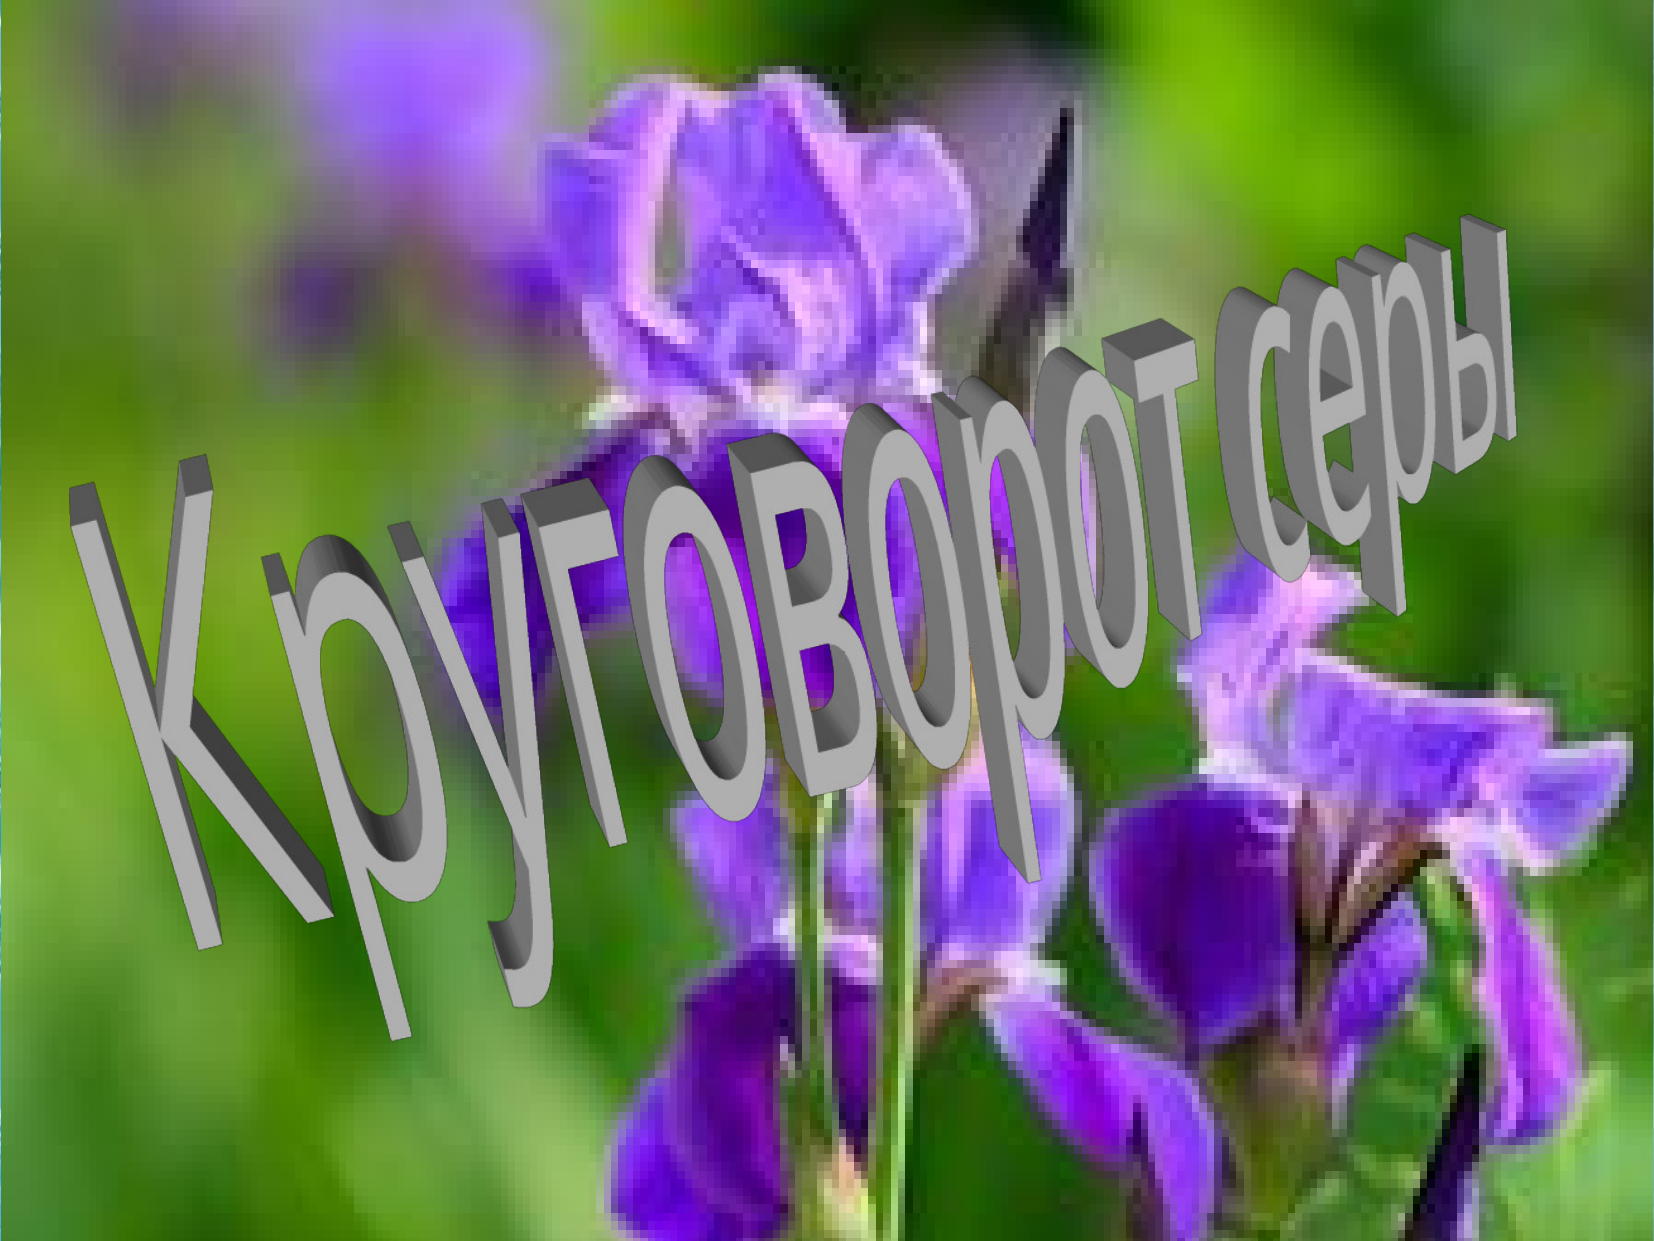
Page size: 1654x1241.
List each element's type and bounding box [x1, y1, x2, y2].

chart [815, 731, 819, 747]
chart [123, 609, 129, 625]
chart [151, 702, 158, 723]
chart [1106, 632, 1111, 642]
chart [290, 592, 297, 610]
chart [1262, 305, 1272, 313]
chart [1397, 297, 1406, 302]
chart [321, 569, 348, 579]
chart [116, 583, 122, 598]
chart [1400, 458, 1409, 473]
chart [173, 775, 180, 798]
chart [919, 705, 925, 714]
chart [345, 777, 351, 795]
chart [1457, 331, 1475, 341]
chart [182, 805, 186, 815]
chart [1016, 670, 1023, 686]
chart [797, 601, 812, 605]
chart [259, 817, 267, 827]
chart [238, 782, 243, 790]
chart [1463, 432, 1471, 440]
chart [412, 555, 422, 559]
chart [136, 649, 140, 660]
chart [663, 483, 676, 490]
chart [838, 740, 852, 747]
chart [185, 490, 208, 497]
chart [717, 773, 725, 779]
chart [1475, 421, 1483, 432]
chart [209, 896, 213, 906]
chart [80, 518, 95, 523]
picture [0, 0, 1654, 1241]
chart [1159, 346, 1172, 351]
chart [106, 548, 112, 569]
chart [498, 947, 505, 961]
chart [685, 485, 693, 490]
chart [165, 750, 170, 761]
chart [200, 866, 208, 892]
